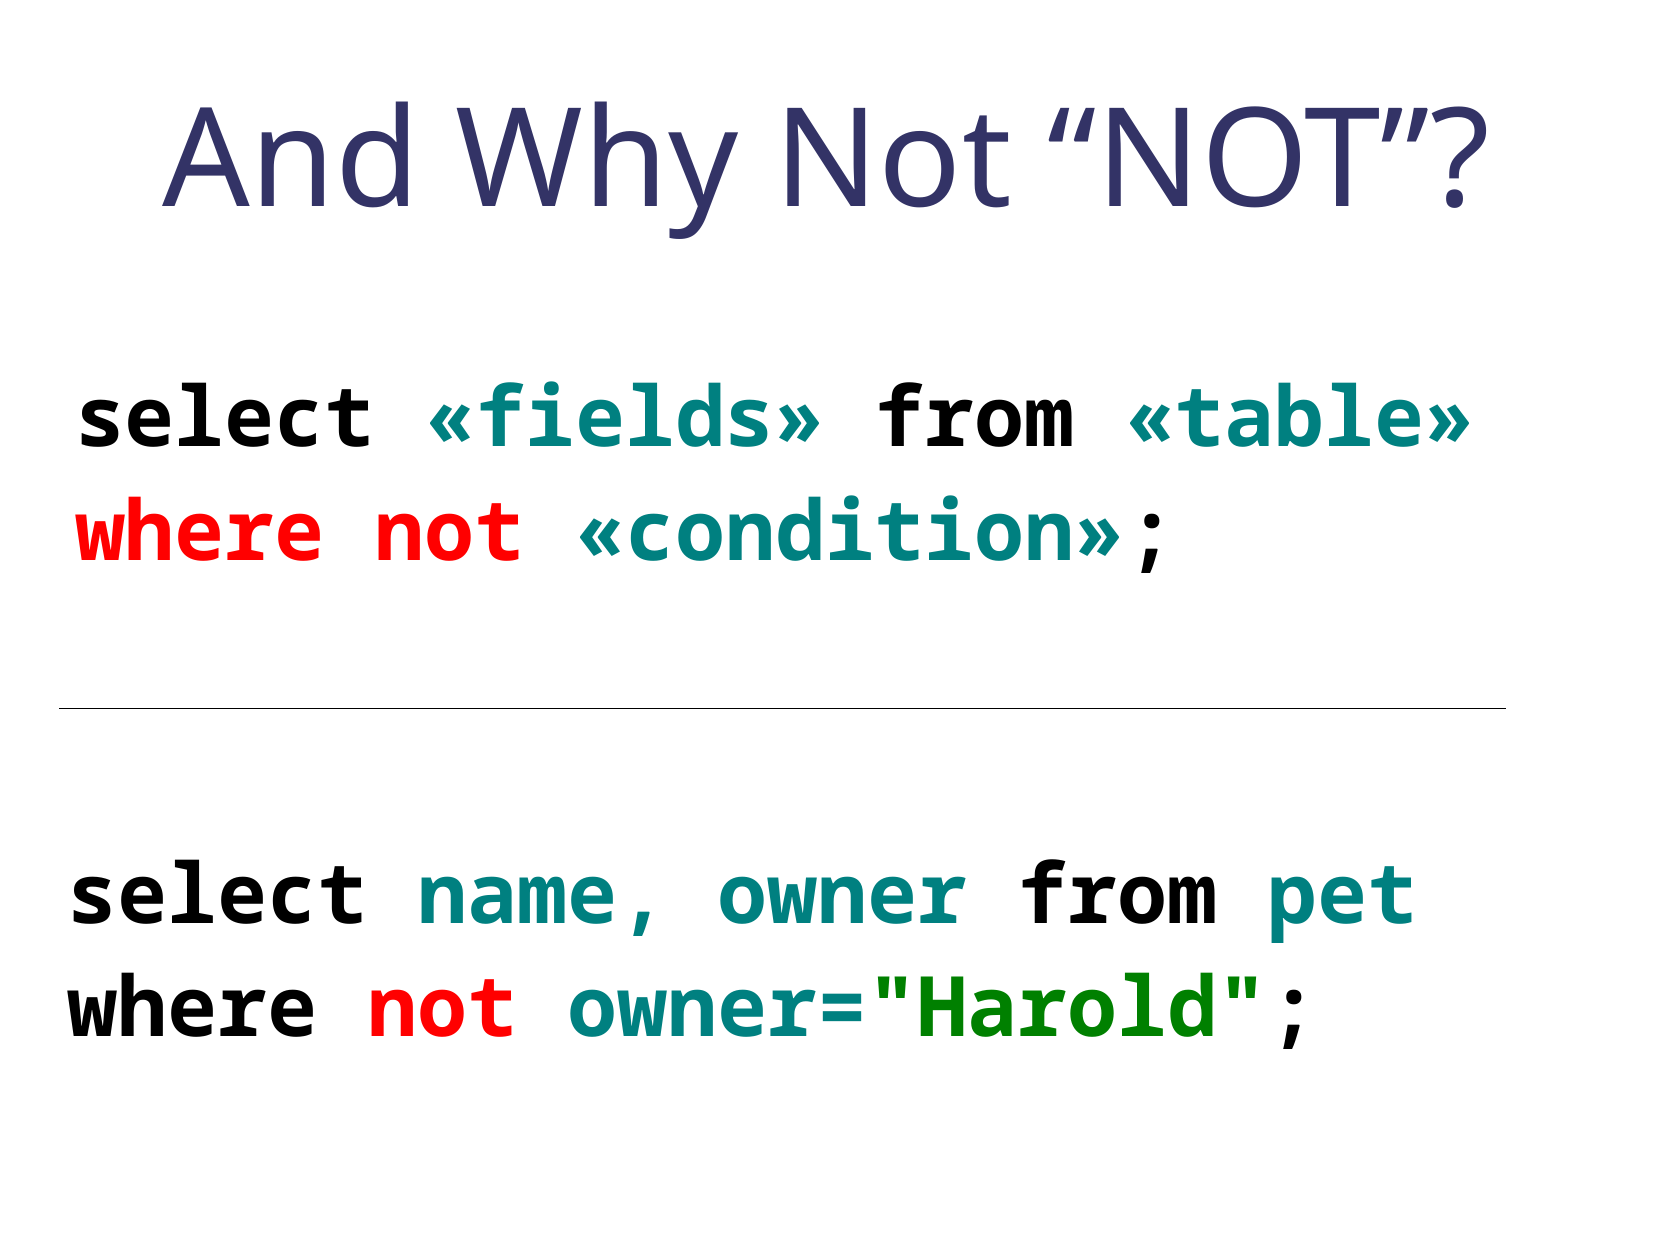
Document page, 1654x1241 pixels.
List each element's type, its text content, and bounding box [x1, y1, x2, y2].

text_box select name, owner from pet where not owner="Harold"; [67, 851, 1477, 1044]
title And Why Not “NOT”? [82, 56, 1571, 250]
subtitle select «fields» from «table» where not «condition»; [75, 375, 1560, 568]
